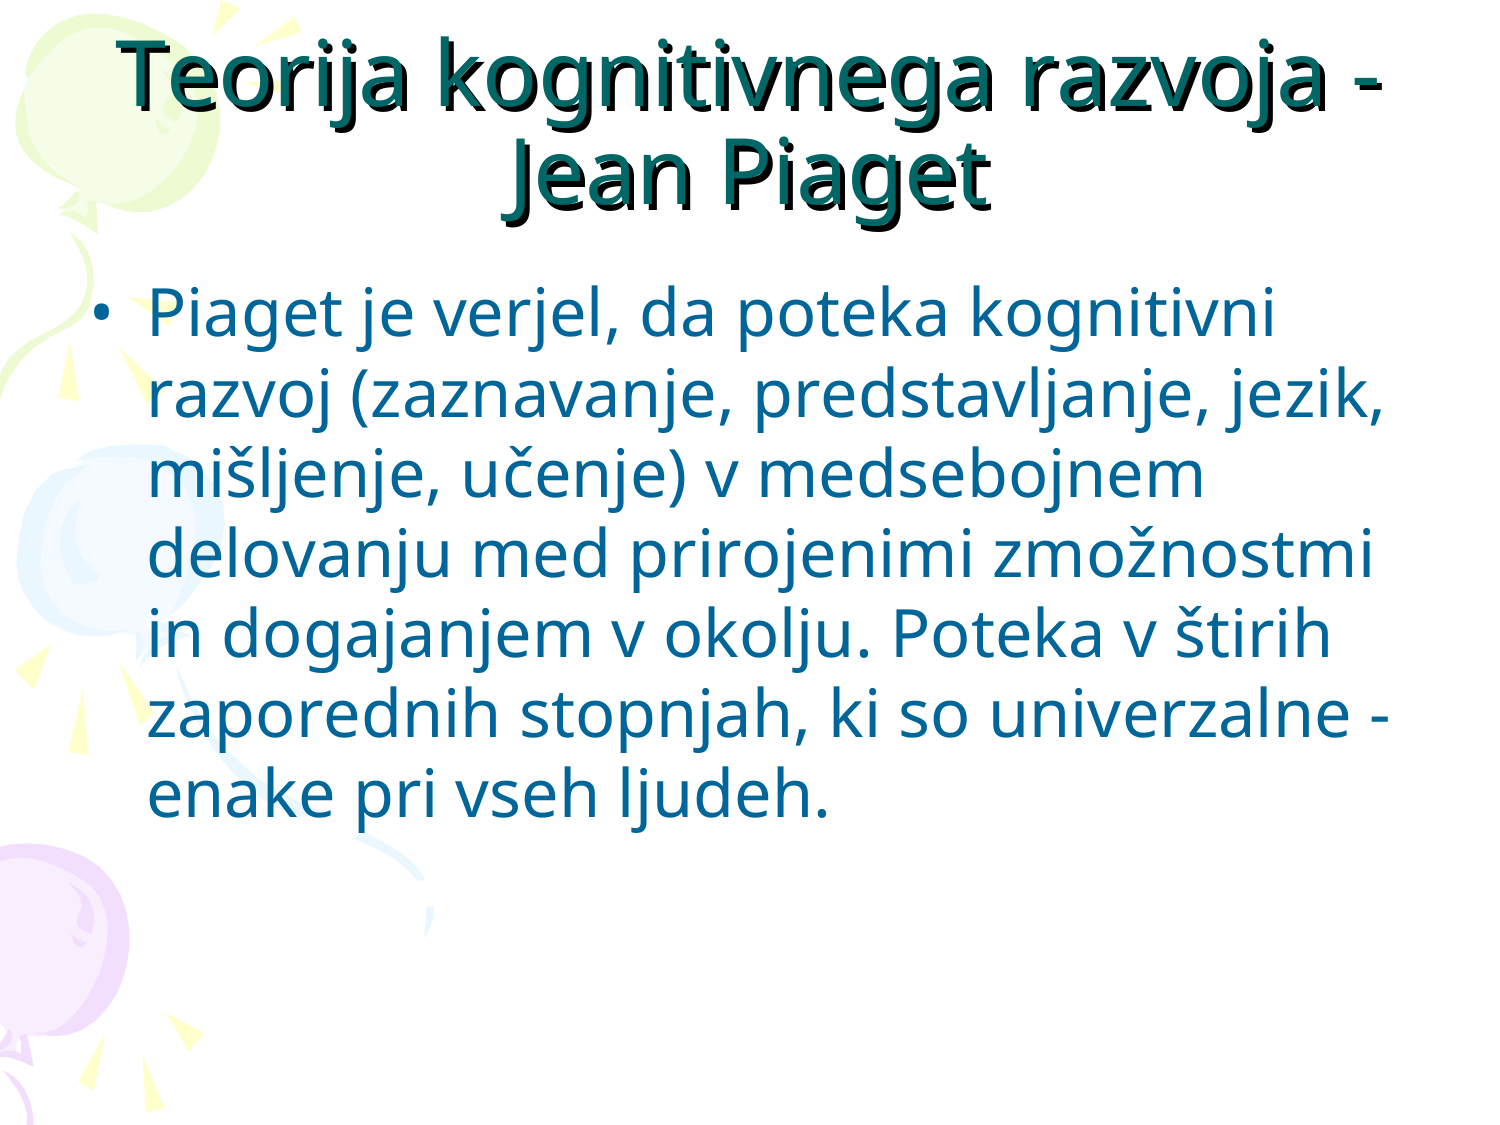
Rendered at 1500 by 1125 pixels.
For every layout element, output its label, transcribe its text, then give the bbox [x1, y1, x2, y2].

title Teorija kognitivnega razvoja - Jean Piaget [72, 16, 1426, 233]
list Piaget je verjel, da poteka kognitivni razvoj (zaznavanje, predstavljanje, jezik, mišljenje, učenje) v medsebojnem delovanju med prirojenimi zmožnostmi in dogajanjem v okolju. Poteka v štirih zaporednih stopnjah, ki so univerzalne - enake pri vseh ljudeh. [75, 262, 1426, 994]
